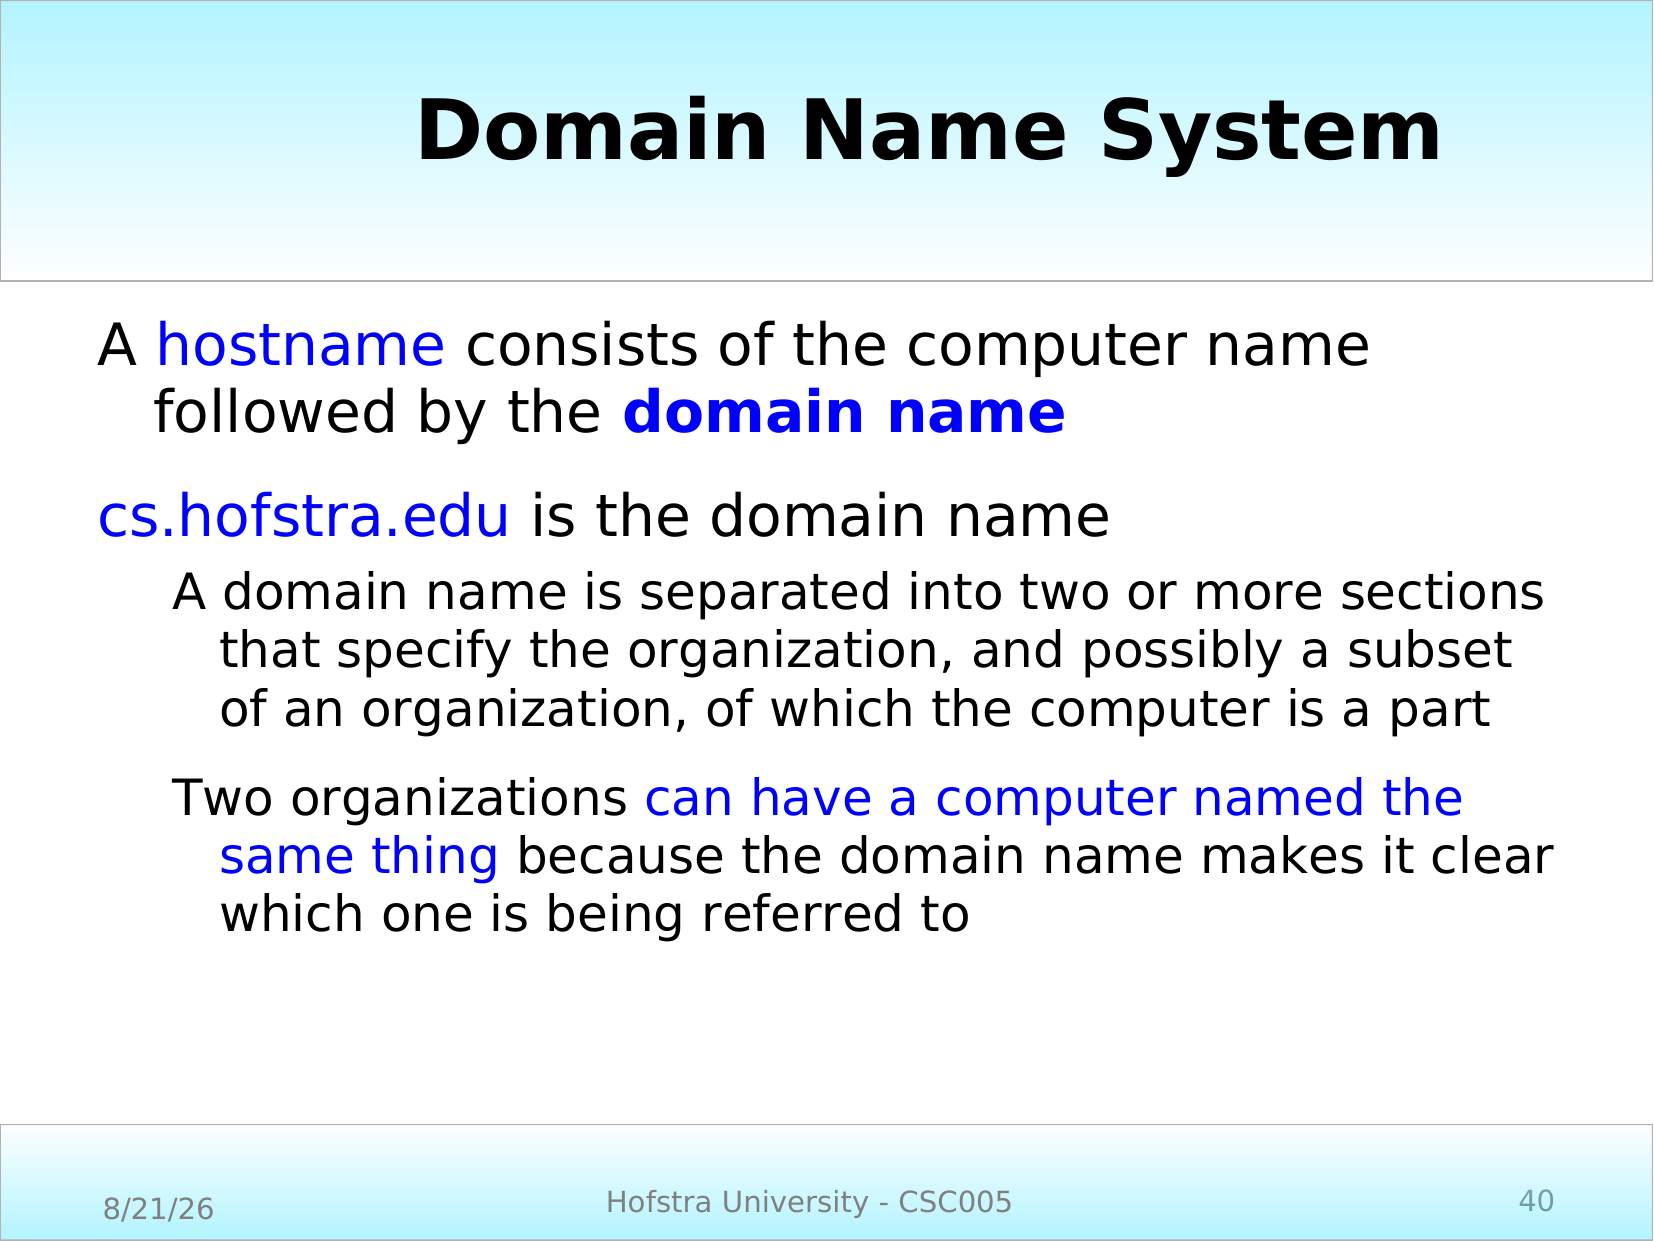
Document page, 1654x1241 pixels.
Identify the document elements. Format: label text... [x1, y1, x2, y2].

title Domain Name System [247, 27, 1612, 235]
list A hostname consists of the computer name followed by the domain name cs.hofstra.edu is the domain name A domain name is separated into two or more sections that specify the organization, and possibly a subset of an organization, of which the computer is a part Two organizations can have a computer named the same thing because the domain name makes it clear which one is being referred to [82, 303, 1571, 1131]
